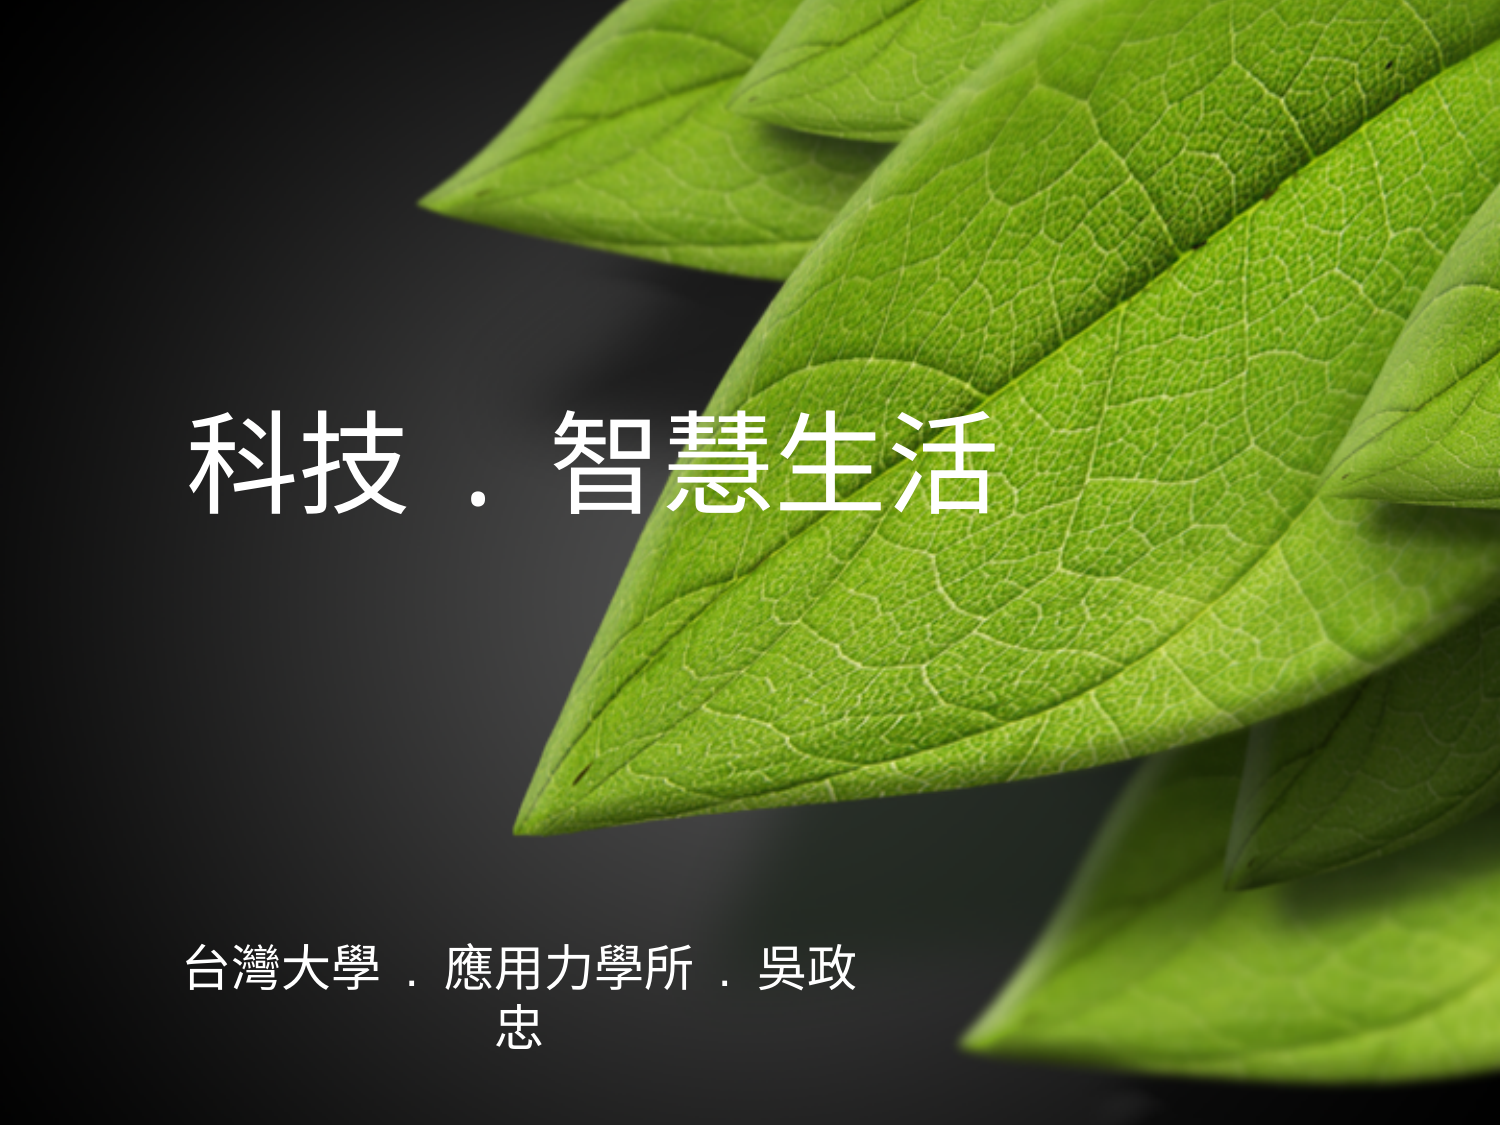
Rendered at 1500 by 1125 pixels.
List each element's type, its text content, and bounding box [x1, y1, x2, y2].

text_box 科技 . 智慧生活 [171, 385, 1241, 535]
text_box 台灣大學 . 應用力學所 . 吳政忠 [147, 928, 892, 1004]
picture [0, 0, 1500, 1125]
